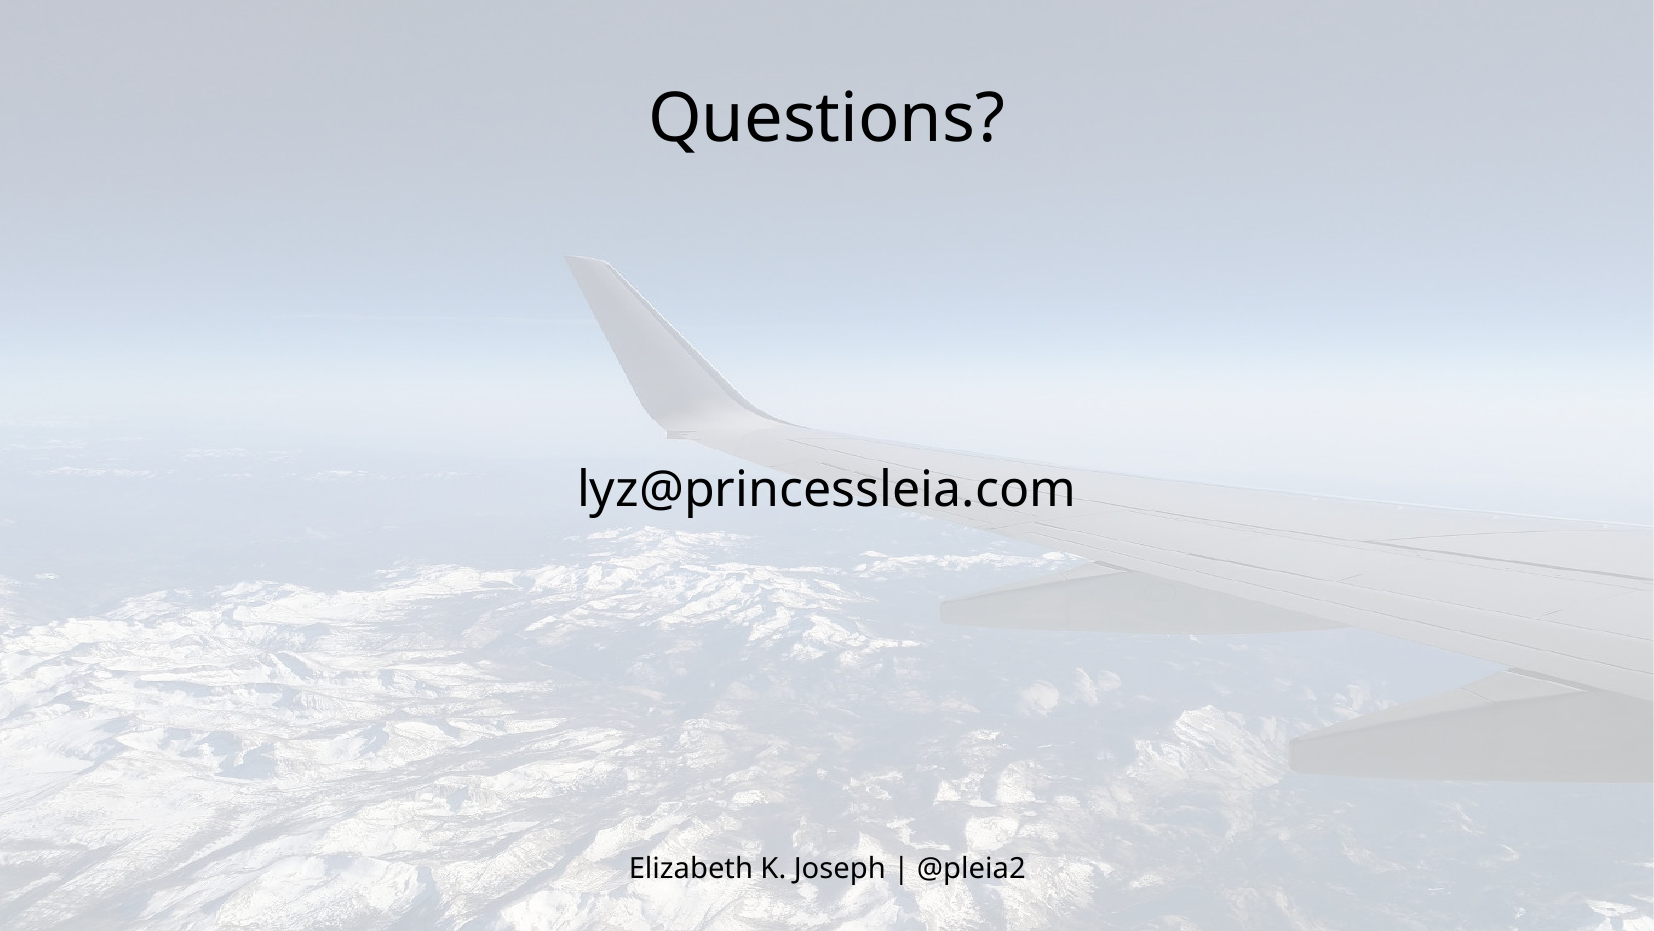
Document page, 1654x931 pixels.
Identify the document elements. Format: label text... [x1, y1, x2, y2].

subtitle lyz@princessleia.com [82, 217, 1571, 758]
picture [0, 0, 1654, 931]
title Questions? [82, 37, 1571, 193]
